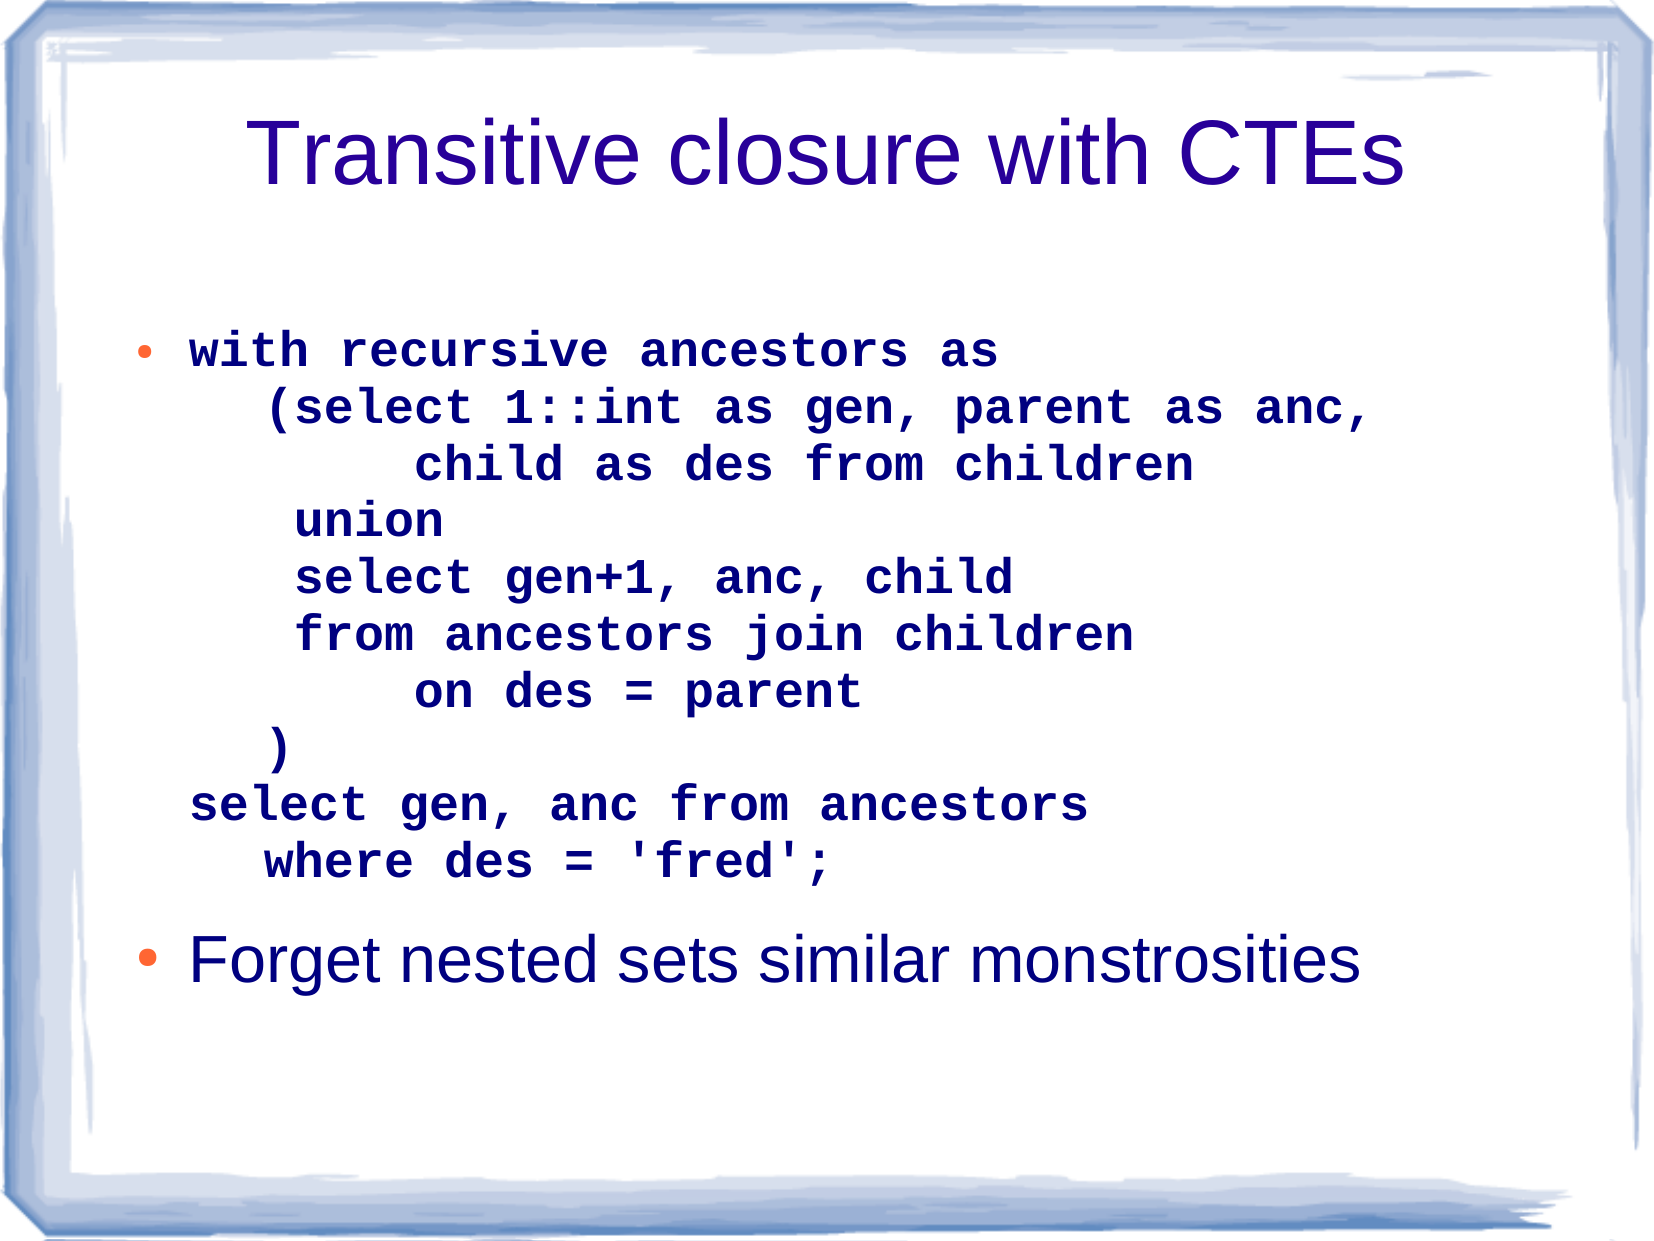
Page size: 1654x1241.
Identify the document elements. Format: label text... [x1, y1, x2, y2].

picture [0, 0, 1654, 1241]
list with recursive ancestors as (select 1::int as gen, parent as anc, child as des from children union select gen+1, anc, child from ancestors join children on des = parent ) select gen, anc from ancestors where des = 'fred'; Forget nested sets similar monstrosities [118, 324, 1571, 997]
title Transitive closure with CTEs [82, 56, 1571, 250]
